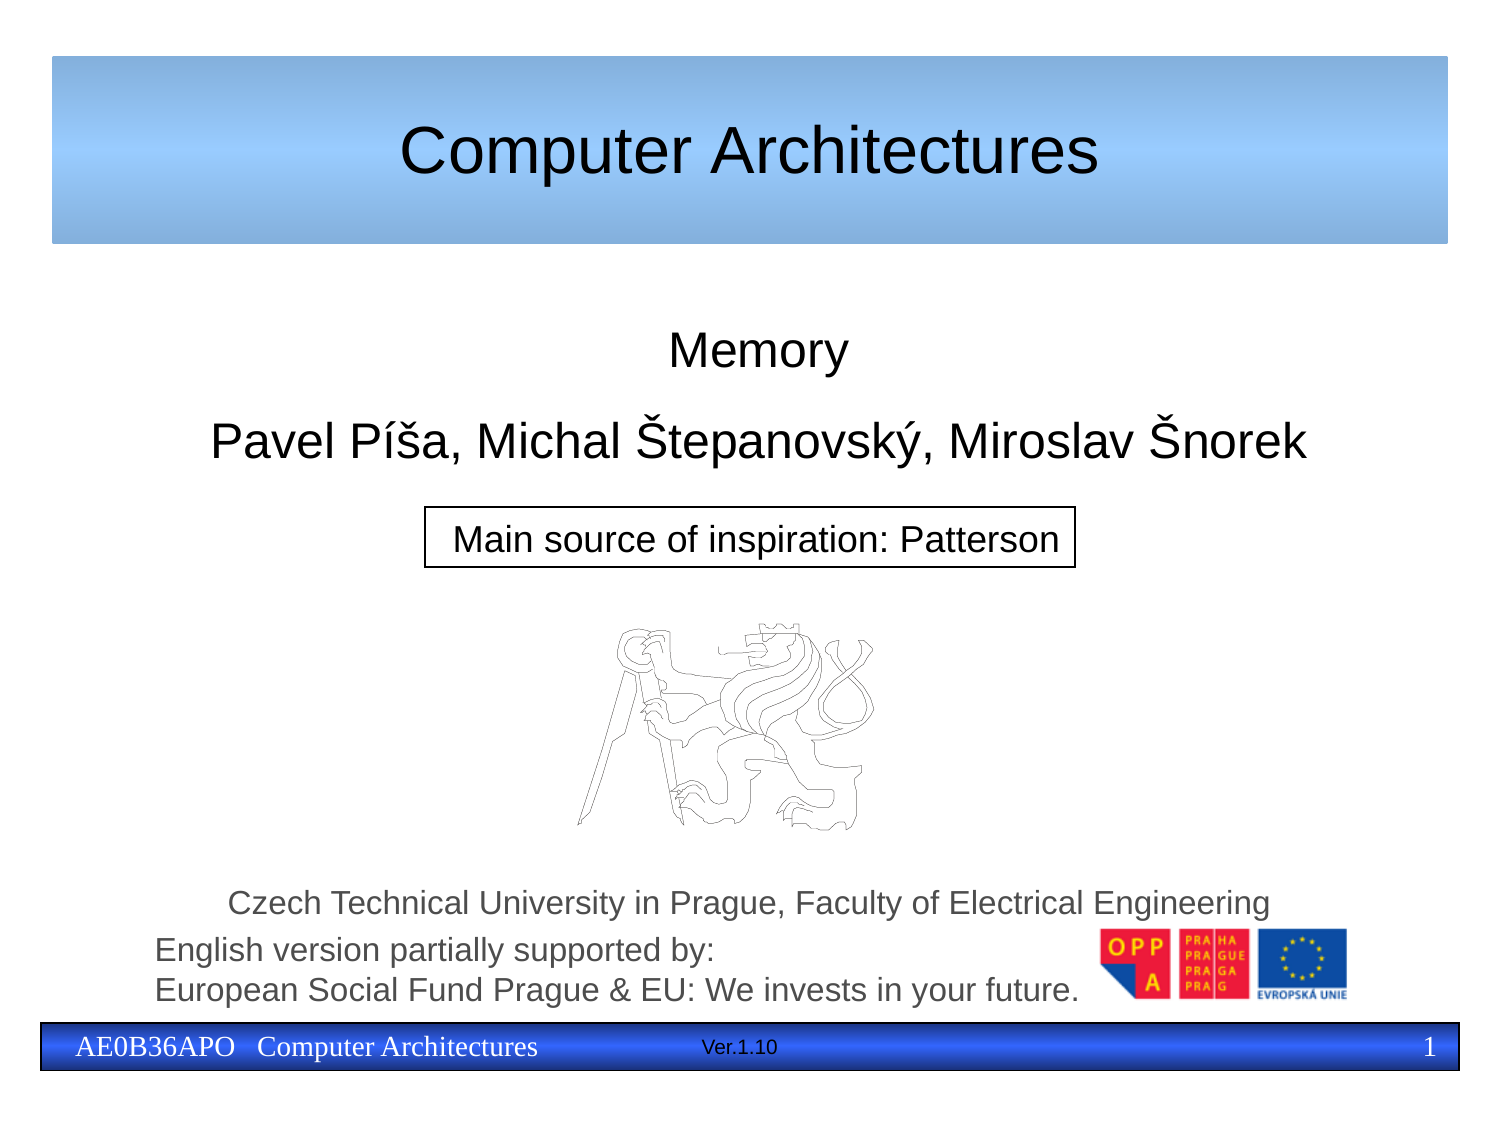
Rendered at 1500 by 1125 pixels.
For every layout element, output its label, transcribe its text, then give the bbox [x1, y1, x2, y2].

picture [1140, 915, 1361, 1013]
text_box Memory Pavel Píša, Michal Štepanovský, Miroslav Šnorek [53, 309, 1447, 477]
text_box Czech Technical University in Prague, Faculty of Electrical Engineering [199, 873, 1301, 930]
text_box Ver.1.10 [686, 1028, 805, 1065]
title Computer Architectures [52, 56, 1448, 244]
text_box English version partially supported by: European Social Fund Prague & EU: We invests in your future. [139, 920, 1140, 1016]
text_box Main source of inspiration: Patterson [424, 507, 1076, 568]
chart [574, 620, 879, 837]
